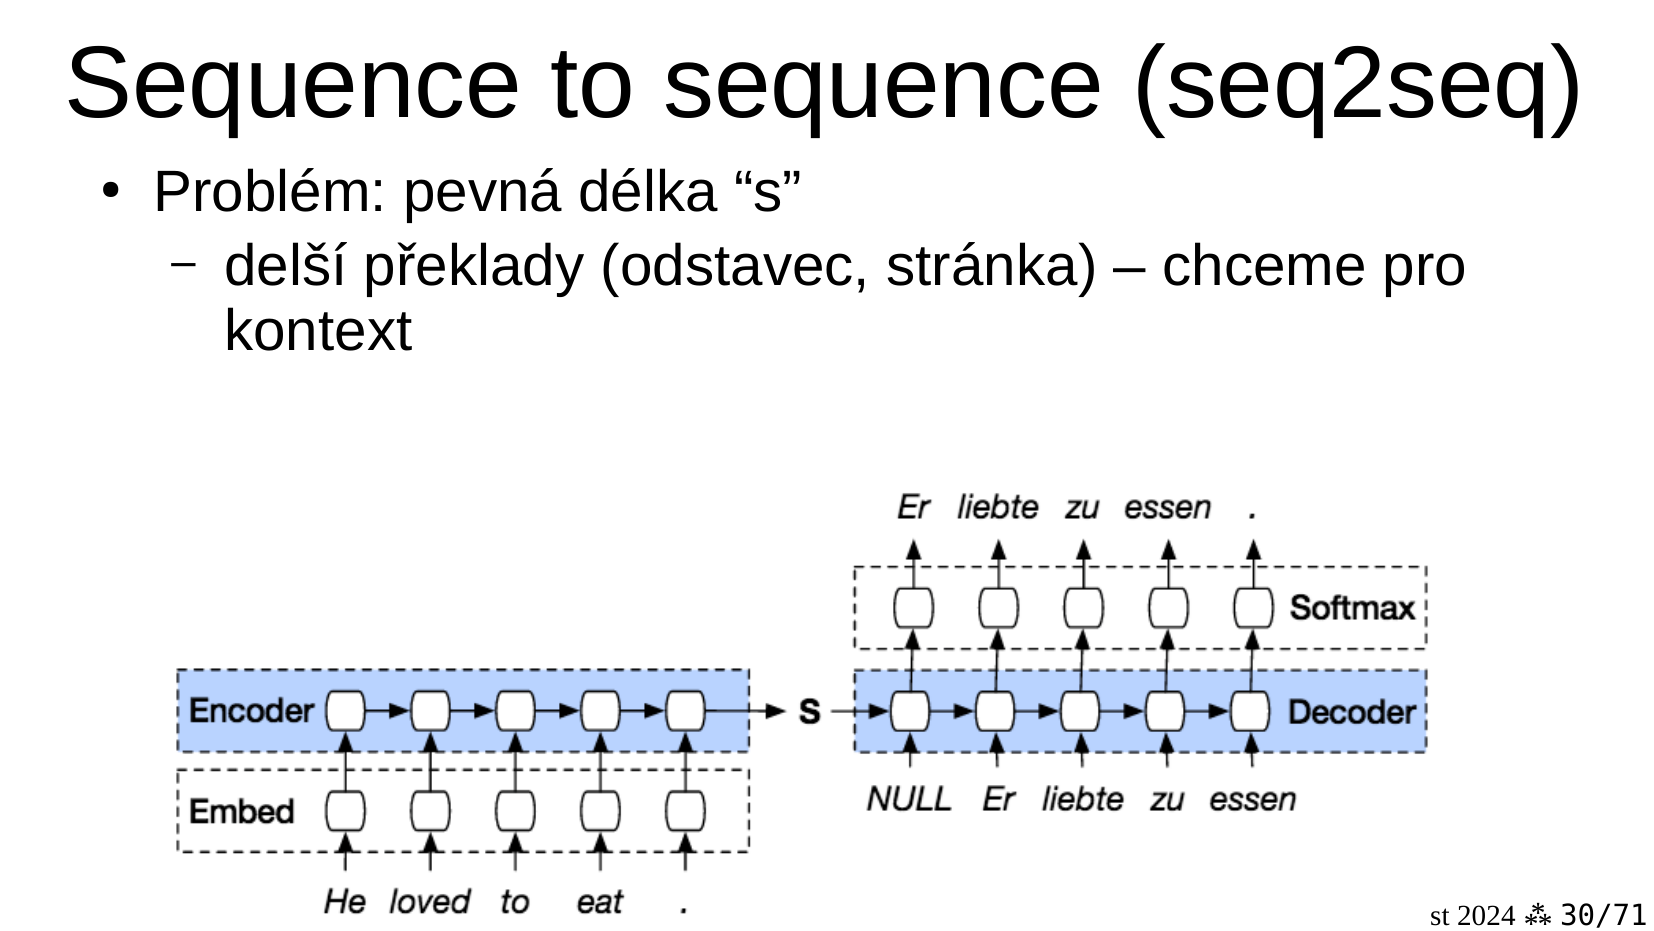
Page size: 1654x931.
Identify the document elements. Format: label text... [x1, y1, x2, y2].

picture [172, 473, 1431, 931]
title Sequence to sequence (seq2seq) [37, 13, 1613, 151]
list Problém: pevná délka “s” delší překlady (odstavec, stránka) – chceme pro kontext [82, 159, 1571, 759]
